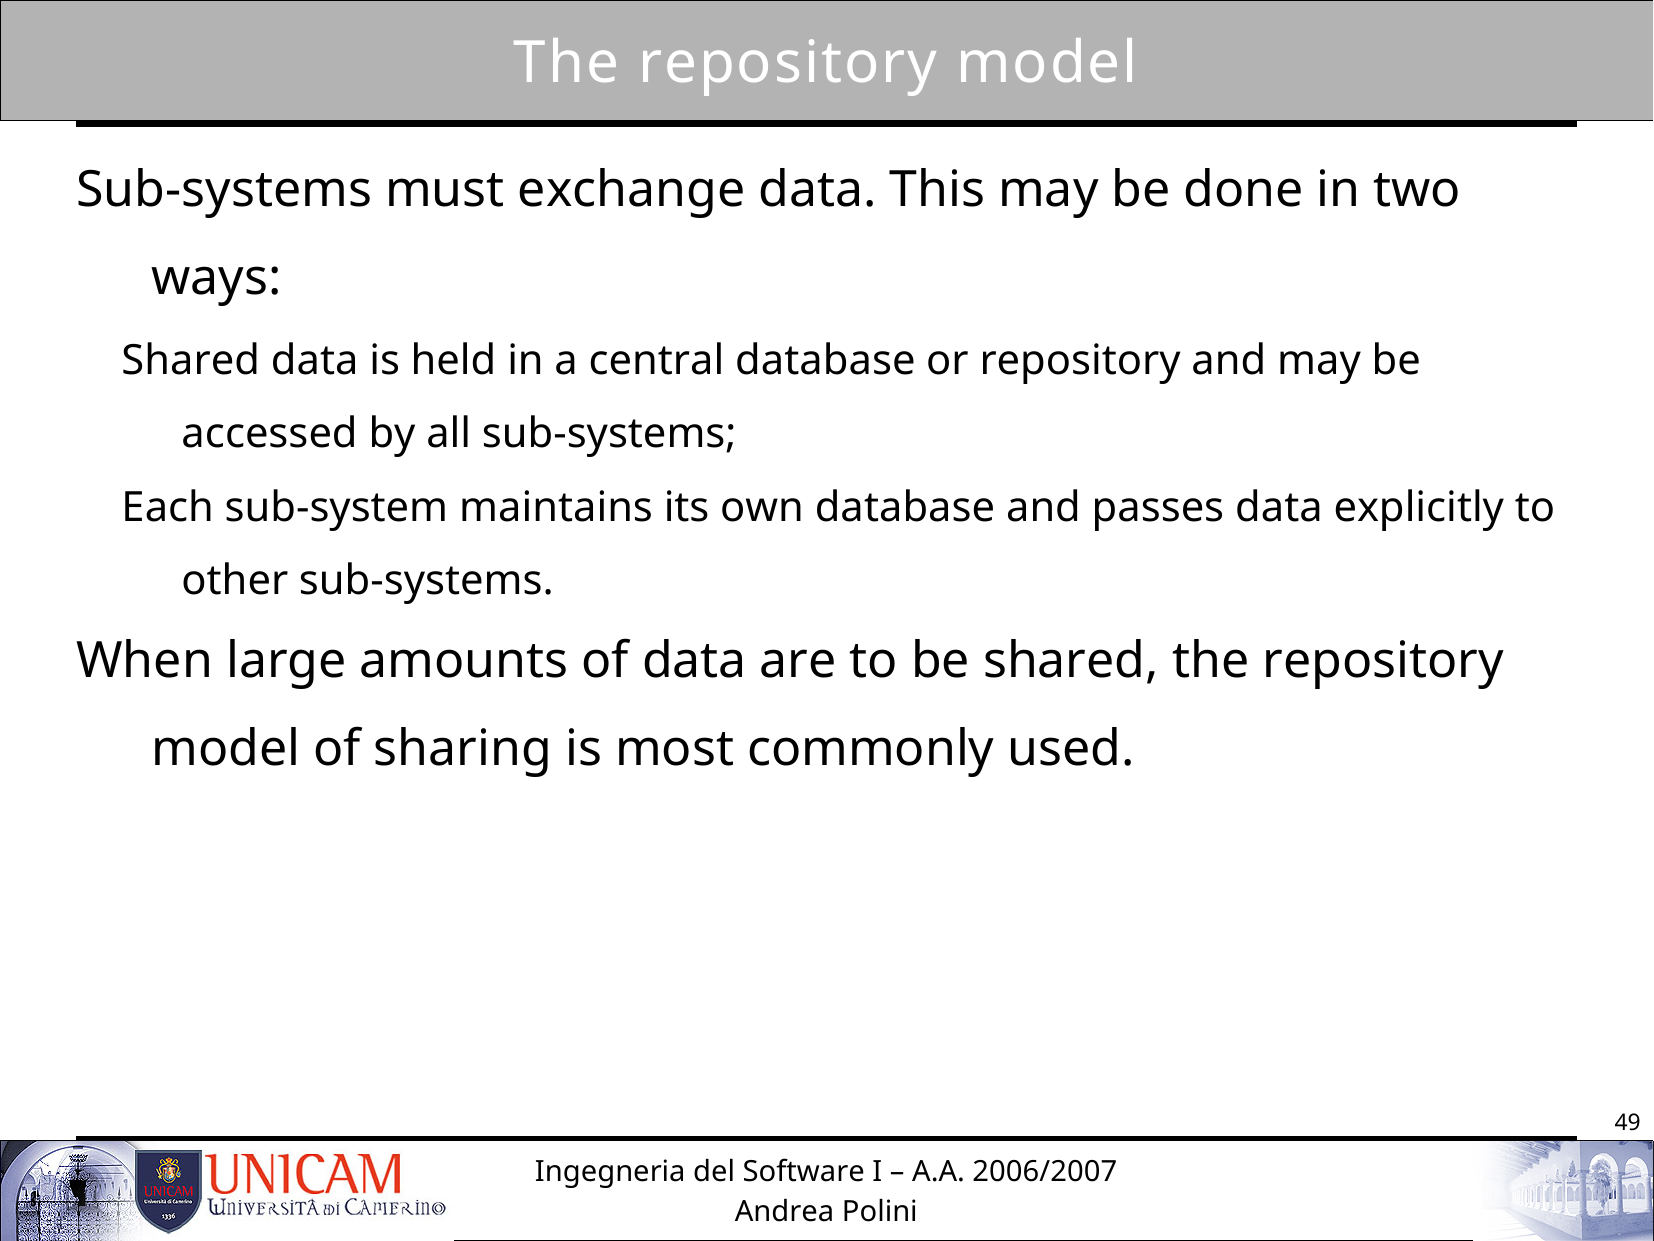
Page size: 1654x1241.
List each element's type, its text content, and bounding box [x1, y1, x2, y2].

picture [1473, 1141, 1654, 1241]
title The repository model [0, 0, 1653, 121]
list Sub-systems must exchange data. This may be done in two ways: Shared data is held in a central database or repository and may be accessed by all sub-systems; Each sub-system maintains its own database and passes data explicitly to other sub-systems. When large amounts of data are to be shared, the repository model of sharing is most commonly used. [76, 152, 1577, 742]
picture [0, 1141, 454, 1241]
